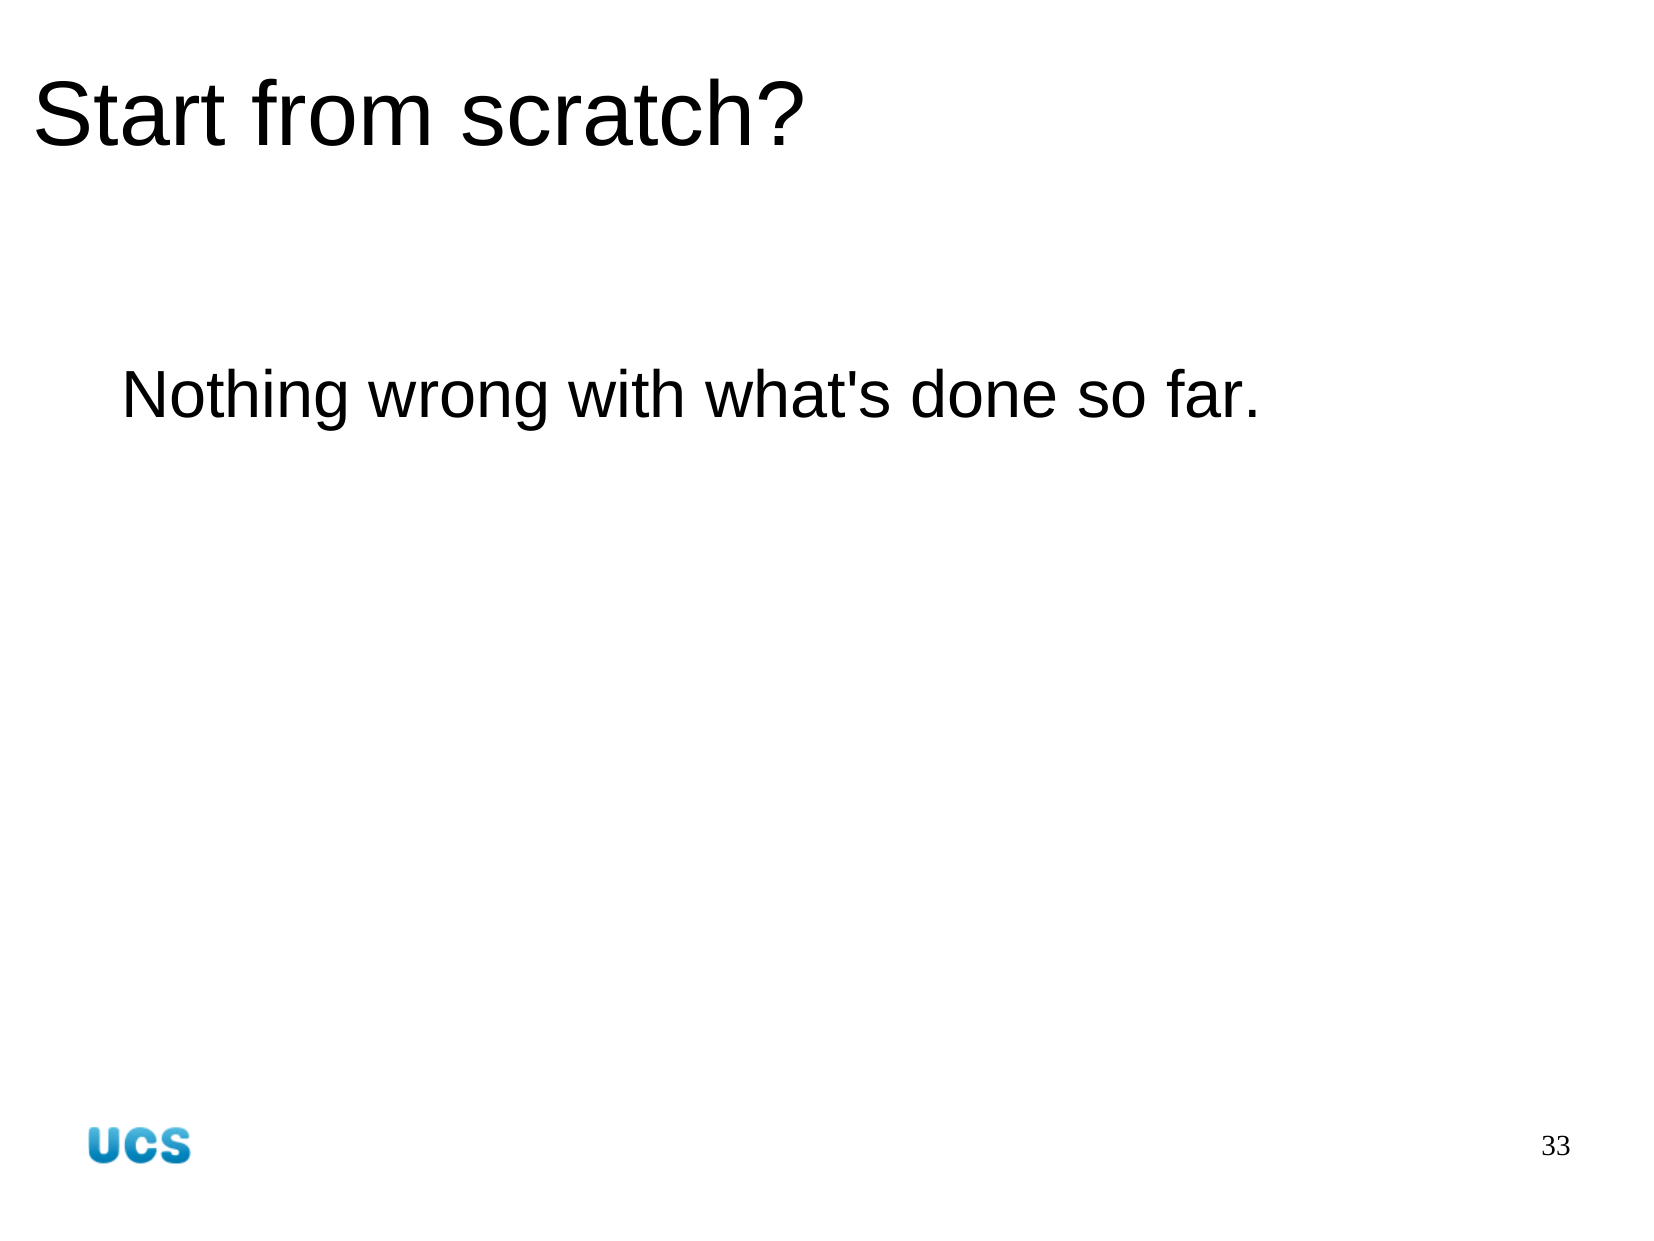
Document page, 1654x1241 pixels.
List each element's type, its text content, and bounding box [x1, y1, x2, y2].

picture [88, 1126, 191, 1165]
text_box Start from scratch? [29, 59, 812, 168]
text_box Nothing wrong with what's done so far. [118, 354, 1271, 436]
